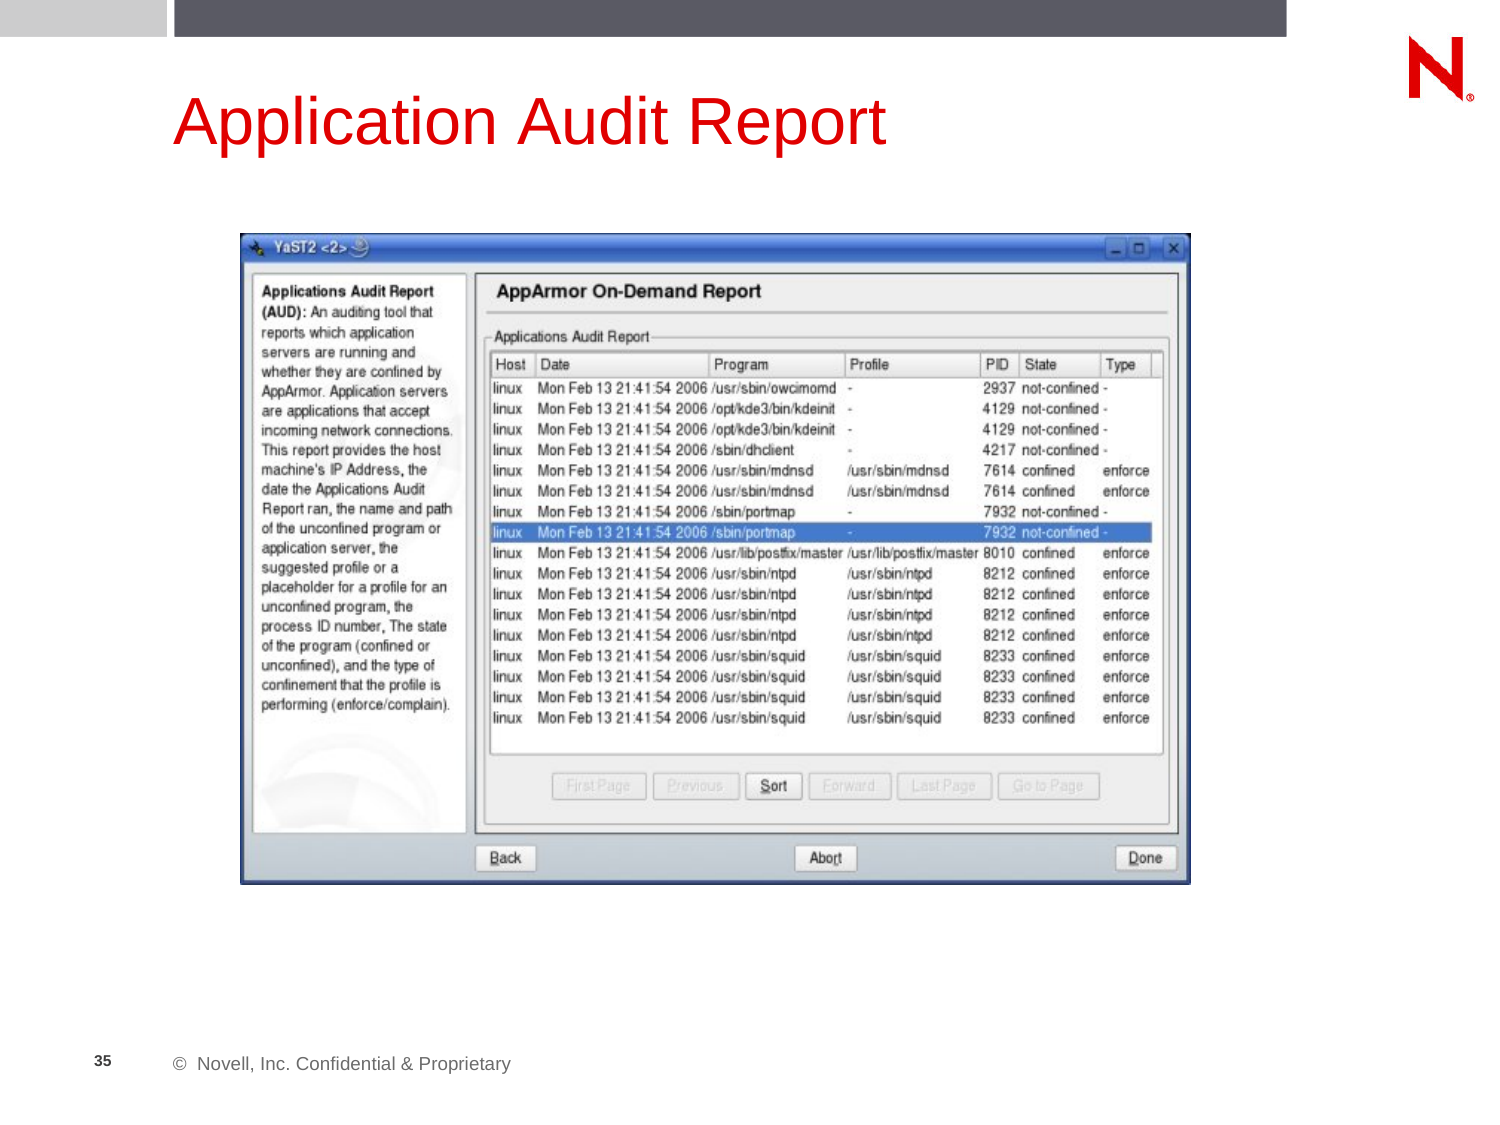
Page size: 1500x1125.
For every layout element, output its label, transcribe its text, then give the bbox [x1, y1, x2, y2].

picture [240, 233, 1191, 885]
title Application Audit Report [173, 41, 1395, 205]
list System audit for unconfined server programs [257, 670, 1195, 1125]
picture [1404, 32, 1477, 105]
